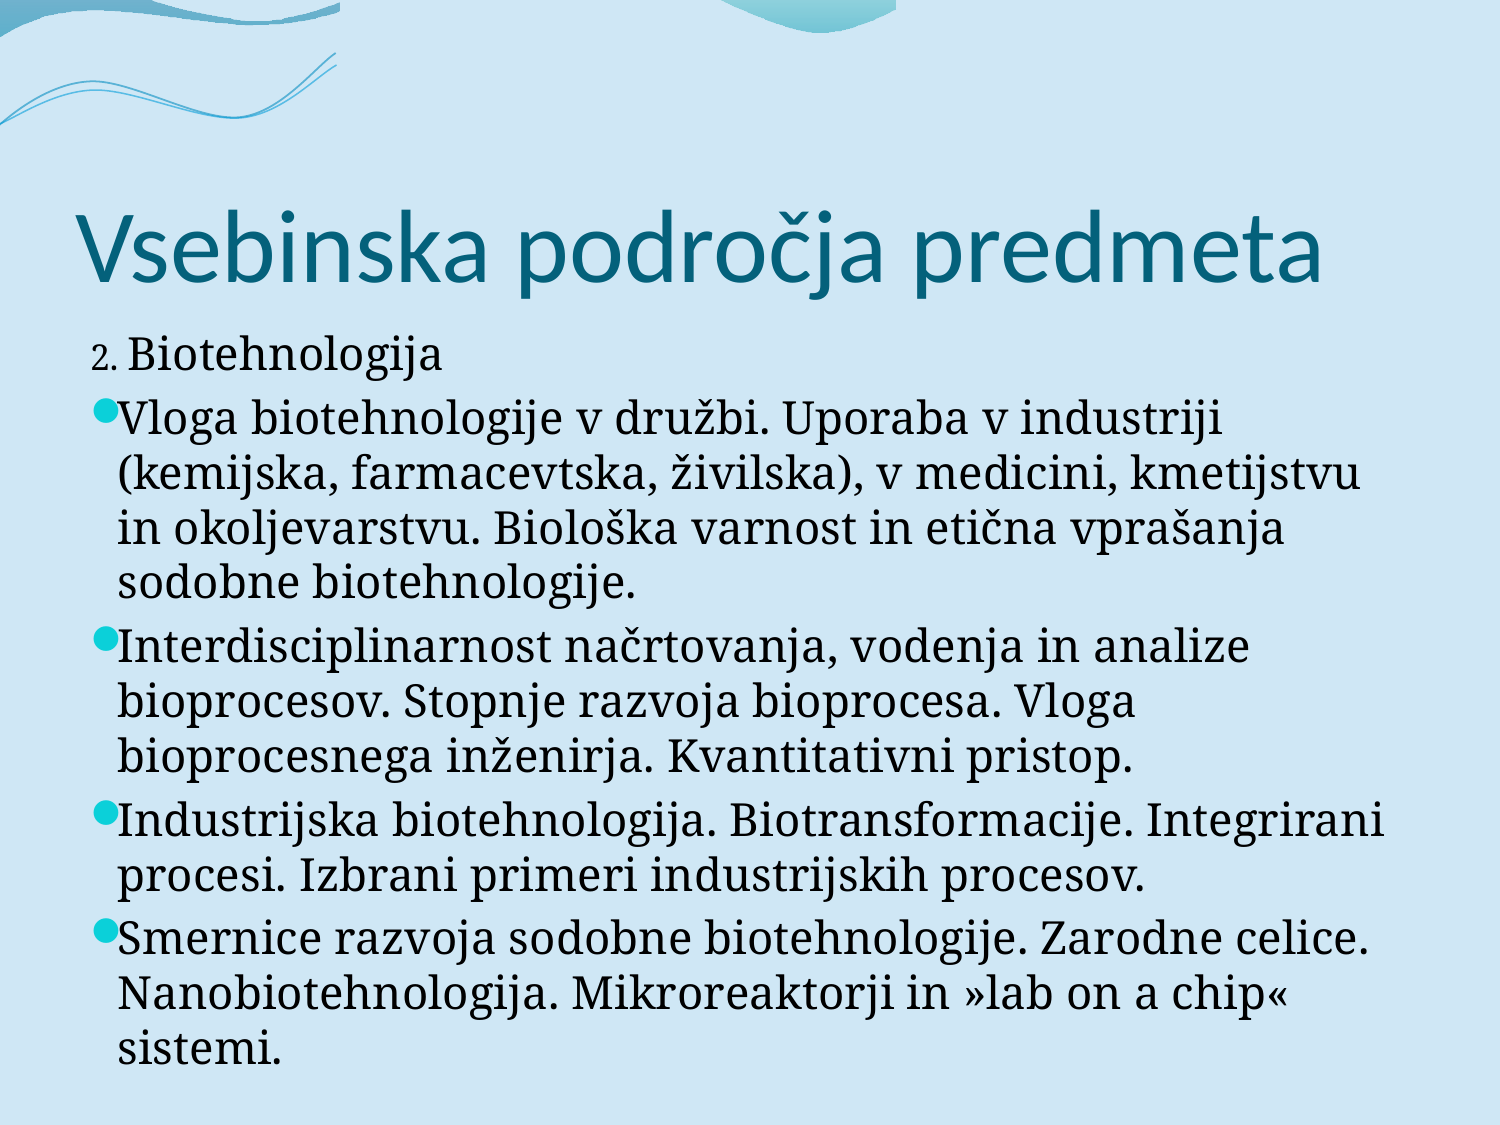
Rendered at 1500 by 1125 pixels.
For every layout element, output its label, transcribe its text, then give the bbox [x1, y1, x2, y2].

list 2. Biotehnologija Vloga biotehnologije v družbi. Uporaba v industriji (kemijska, farmacevtska, živilska), v medicini, kmetijstvu in okoljevarstvu. Biološka varnost in etična vprašanja sodobne biotehnologije. Interdisciplinarnost načrtovanja, vodenja in analize bioprocesov. Stopnje razvoja bioprocesa. Vloga bioprocesnega inženirja. Kvantitativni pristop. Industrijska biotehnologija. Biotransformacije. Integrirani procesi. Izbrani primeri industrijskih procesov. Smernice razvoja sodobne biotehnologije. Zarodne celice. Nanobiotehnologija. Mikroreaktorji in »lab on a chip« sistemi. [75, 317, 1425, 1102]
title Vsebinska področja predmeta [75, 115, 1425, 304]
